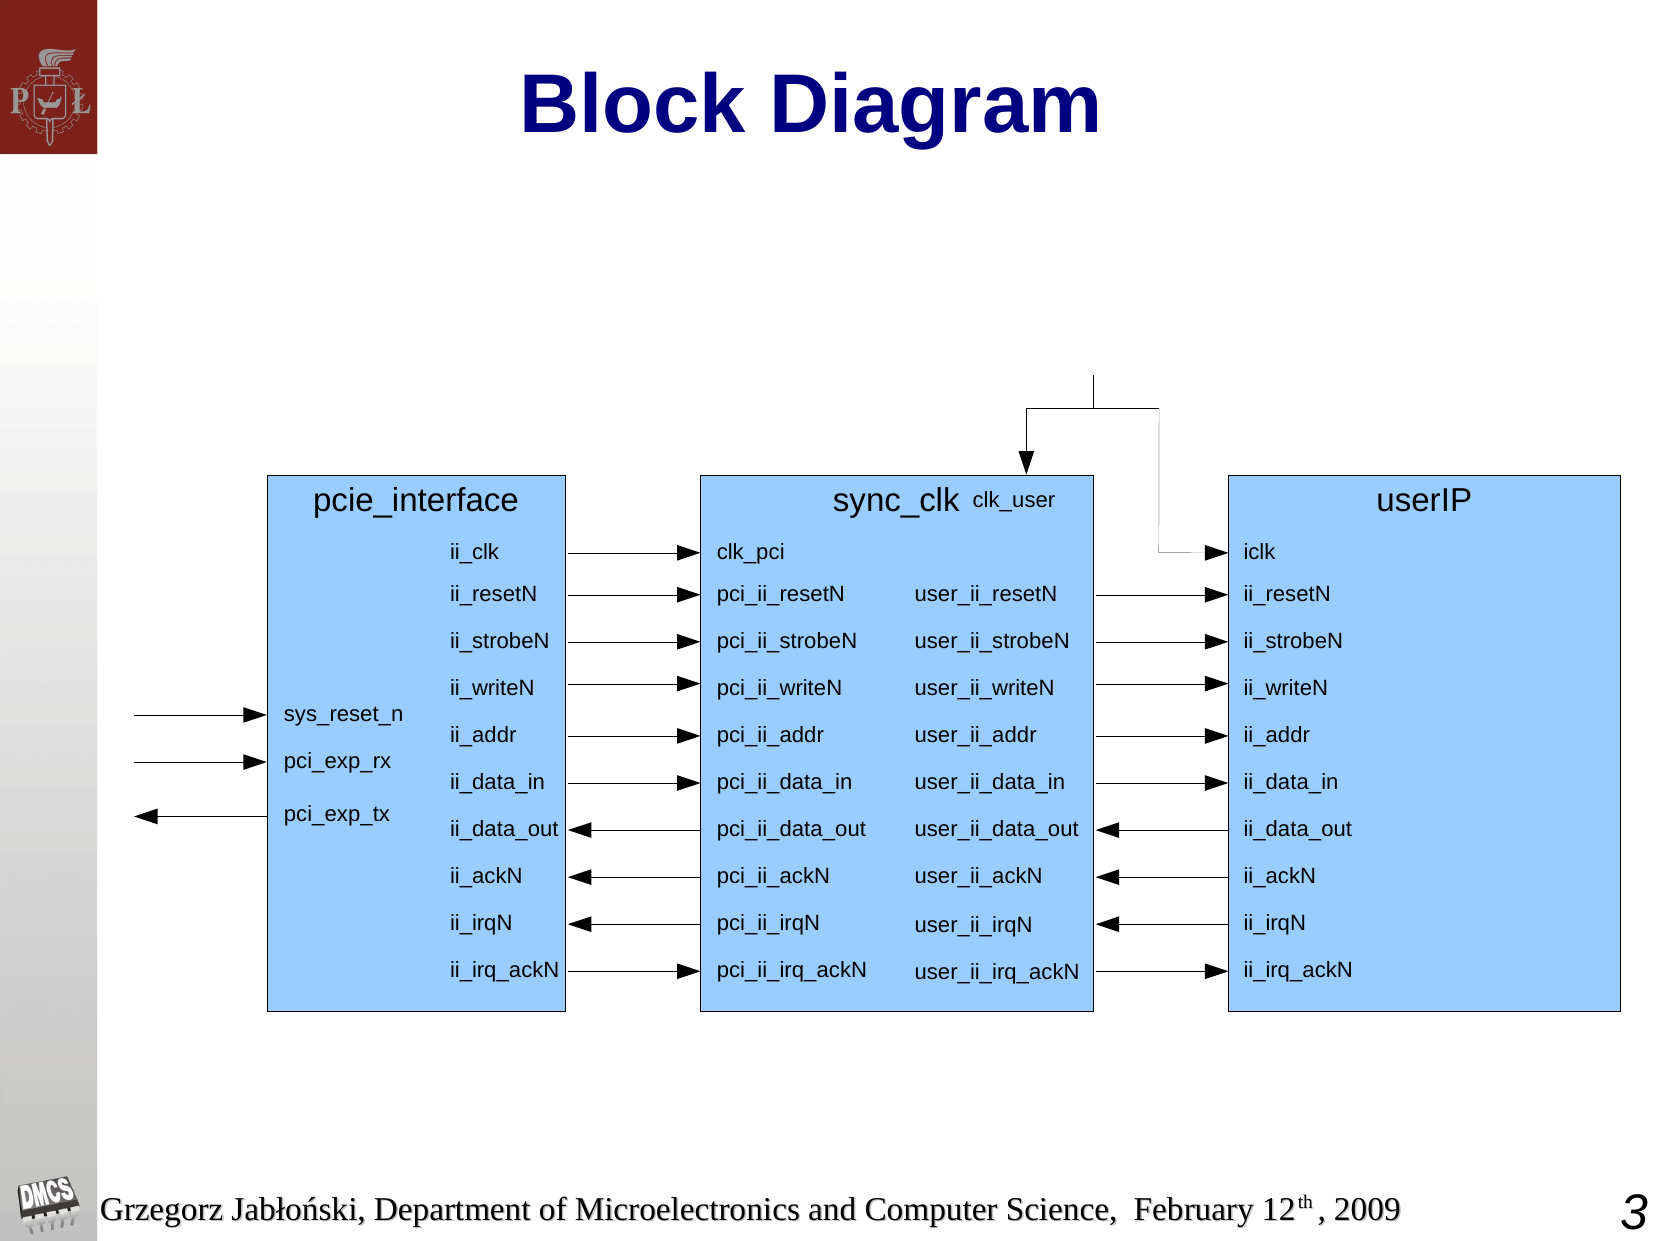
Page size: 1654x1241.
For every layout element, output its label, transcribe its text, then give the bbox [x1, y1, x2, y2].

title Block Diagram [98, 0, 1525, 208]
picture [122, 375, 1623, 1013]
